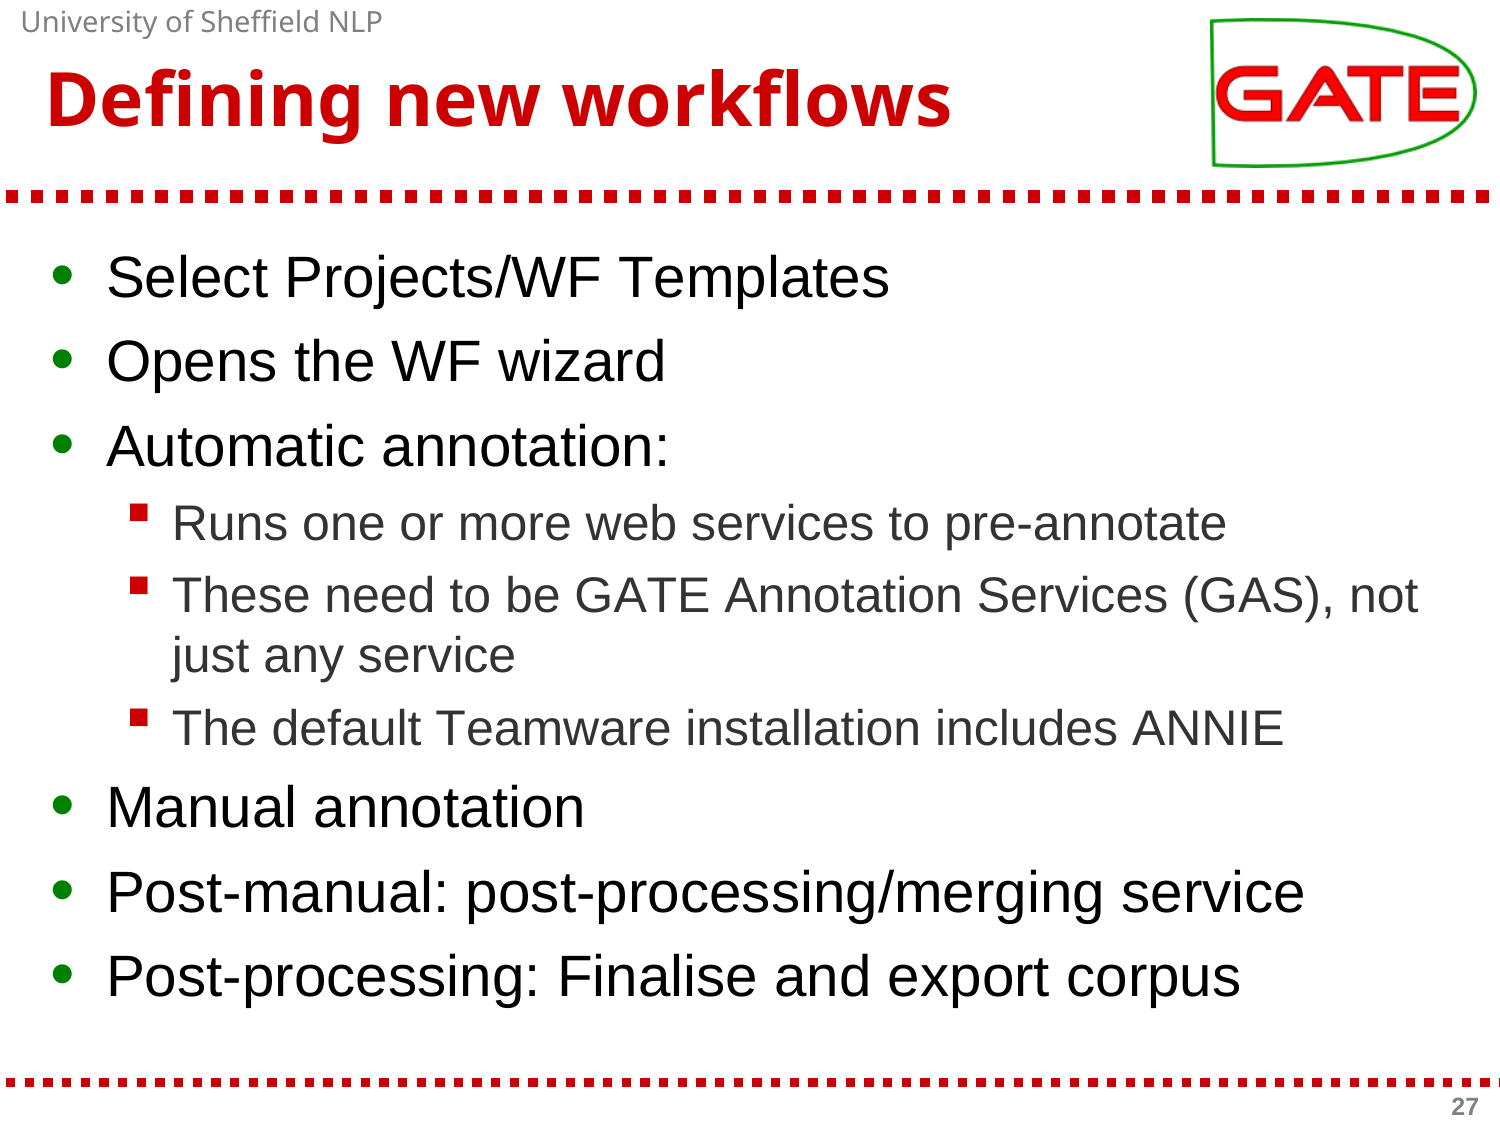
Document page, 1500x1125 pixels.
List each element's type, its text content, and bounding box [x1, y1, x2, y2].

text_box <number> [1144, 1082, 1495, 1125]
list Select Projects/WF Templates Opens the WF wizard Automatic annotation: Runs one or more web services to pre-annotate These need to be GATE Annotation Services (GAS), not just any service The default Teamware installation includes ANNIE Manual annotation Post-manual: post-processing/merging service Post-processing: Finalise and export corpus [35, 231, 1471, 1059]
picture [1210, 18, 1477, 168]
title Defining new workflows [29, 42, 1188, 149]
